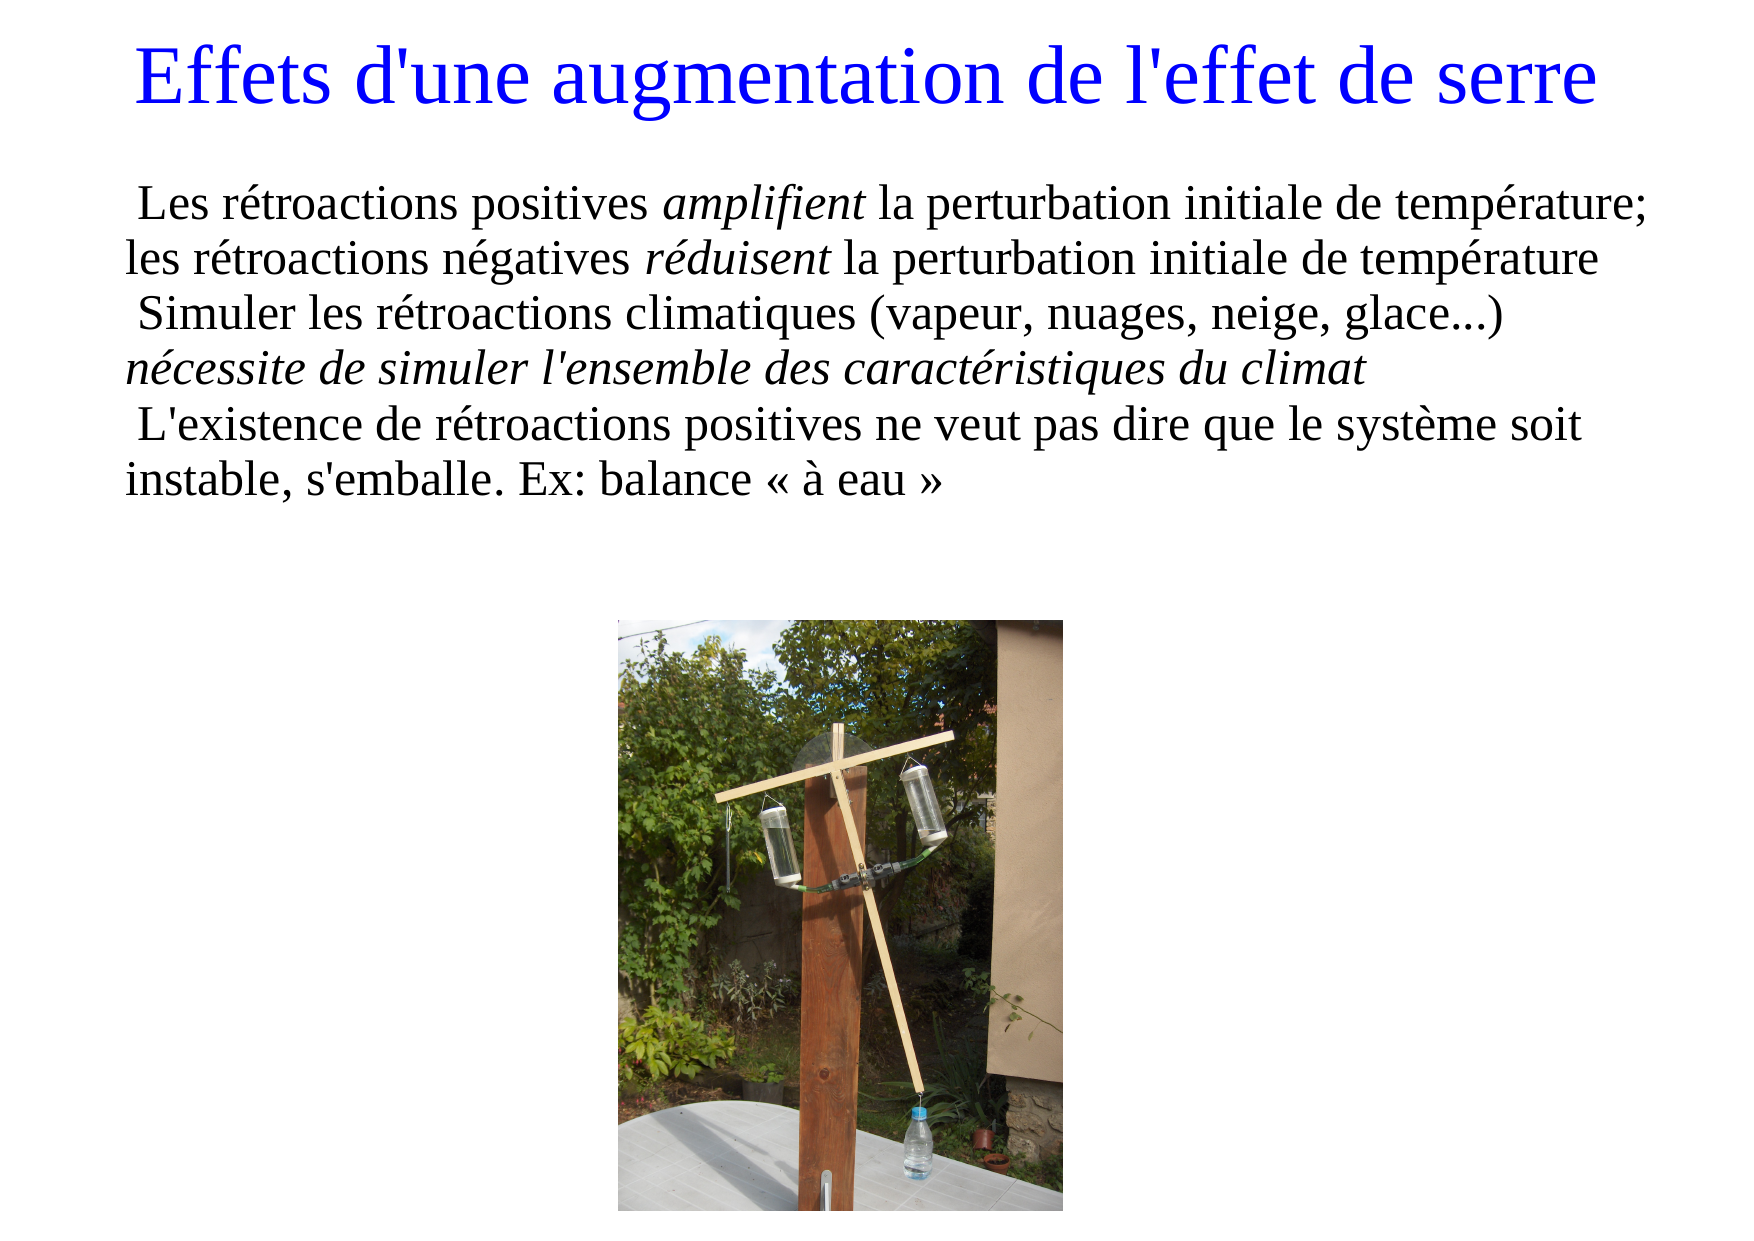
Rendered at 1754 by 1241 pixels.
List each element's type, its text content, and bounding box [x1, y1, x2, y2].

picture [618, 620, 1063, 1211]
text_box Les rétroactions positives amplifient la perturbation initiale de température; les rétroactions négatives réduisent la perturbation initiale de température Simuler les rétroactions climatiques (vapeur, nuages, neige, glace...) nécessite de simuler l'ensemble des caractéristiques du climat L'existence de rétroactions positives ne veut pas dire que le système soit instable, s'emballe. Ex: balance « à eau » [125, 174, 1674, 507]
text_box Effets d'une augmentation de l'effet de serre [114, 26, 1642, 129]
